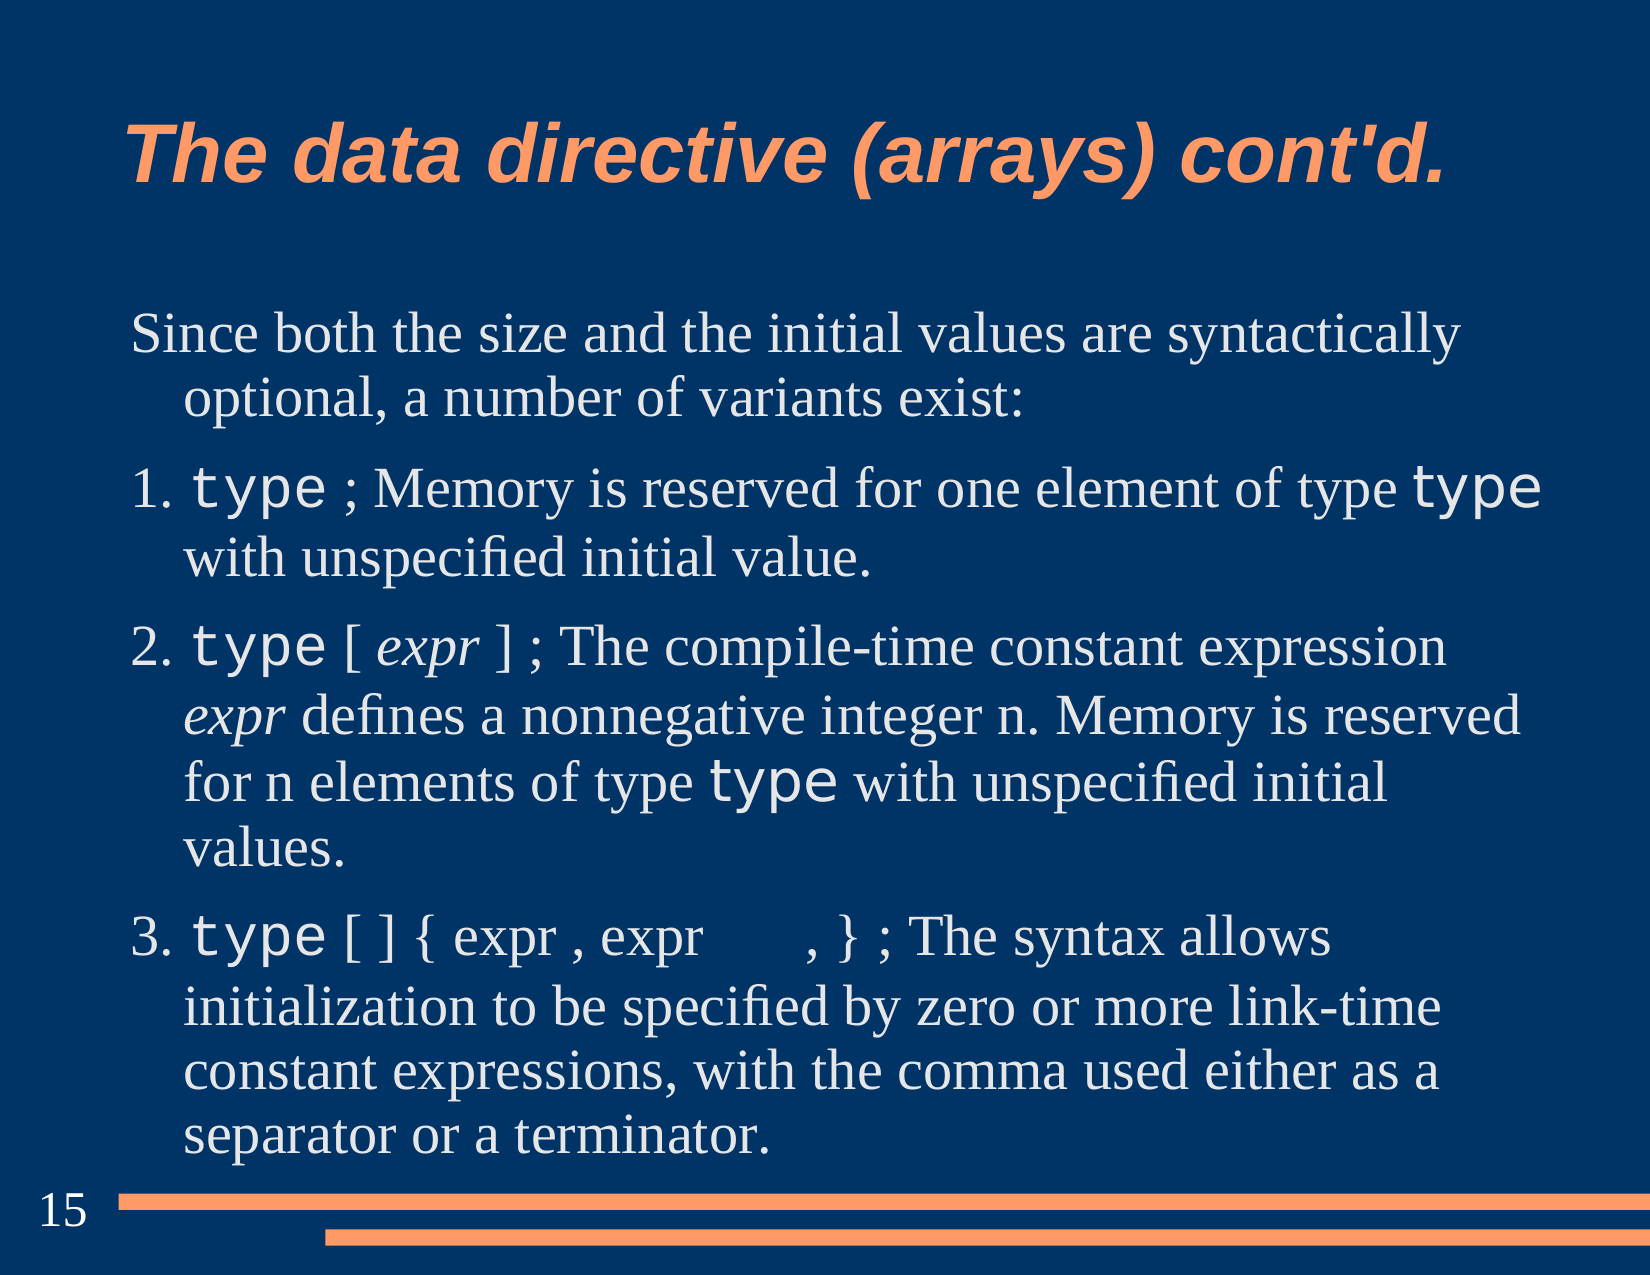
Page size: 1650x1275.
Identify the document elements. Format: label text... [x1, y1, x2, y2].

text_box 15 [37, 1182, 151, 1238]
list Since both the size and the initial values are syntactically optional, a number of variants exist: 1. type ; Memory is reserved for one element of type type with unspeciﬁed initial value. 2. type [ expr ] ; The compile-time constant expression expr deﬁnes a nonnegative integer n. Memory is reserved for n elements of type type with unspeciﬁed initial values. 3. type [ ] { expr , expr , } ; The syntax allows initialization to be speciﬁed by zero or more link-time constant expressions, with the comma used either as a separator or a terminator. [112, 299, 1549, 1275]
title The data directive (arrays) cont'd. [121, 47, 1531, 261]
